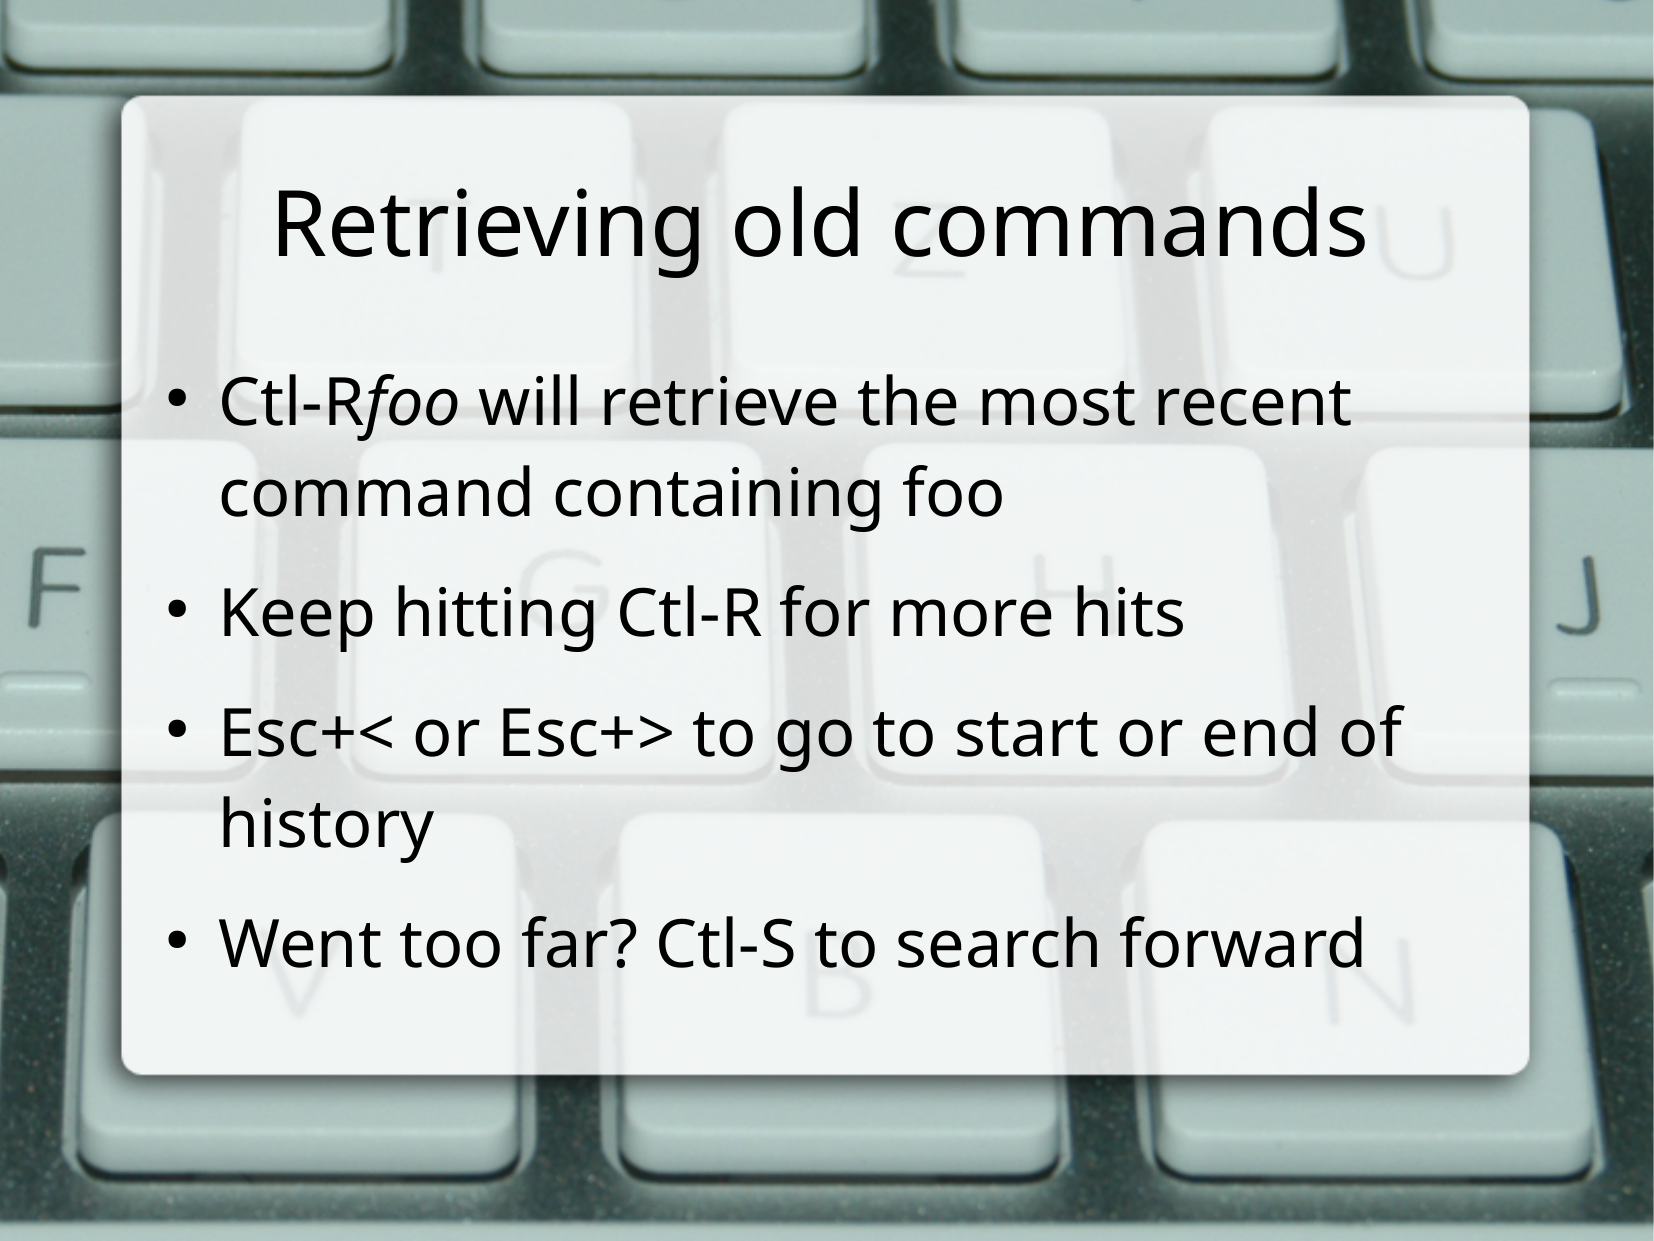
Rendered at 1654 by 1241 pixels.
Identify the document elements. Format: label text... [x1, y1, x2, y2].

title Retrieving old commands [135, 117, 1506, 325]
list Ctl-Rfoo will retrieve the most recent command containing foo Keep hitting Ctl-R for more hits Esc+< or Esc+> to go to start or end of history Went too far? Ctl-S to search forward [147, 354, 1506, 1074]
picture [0, 0, 1654, 1241]
